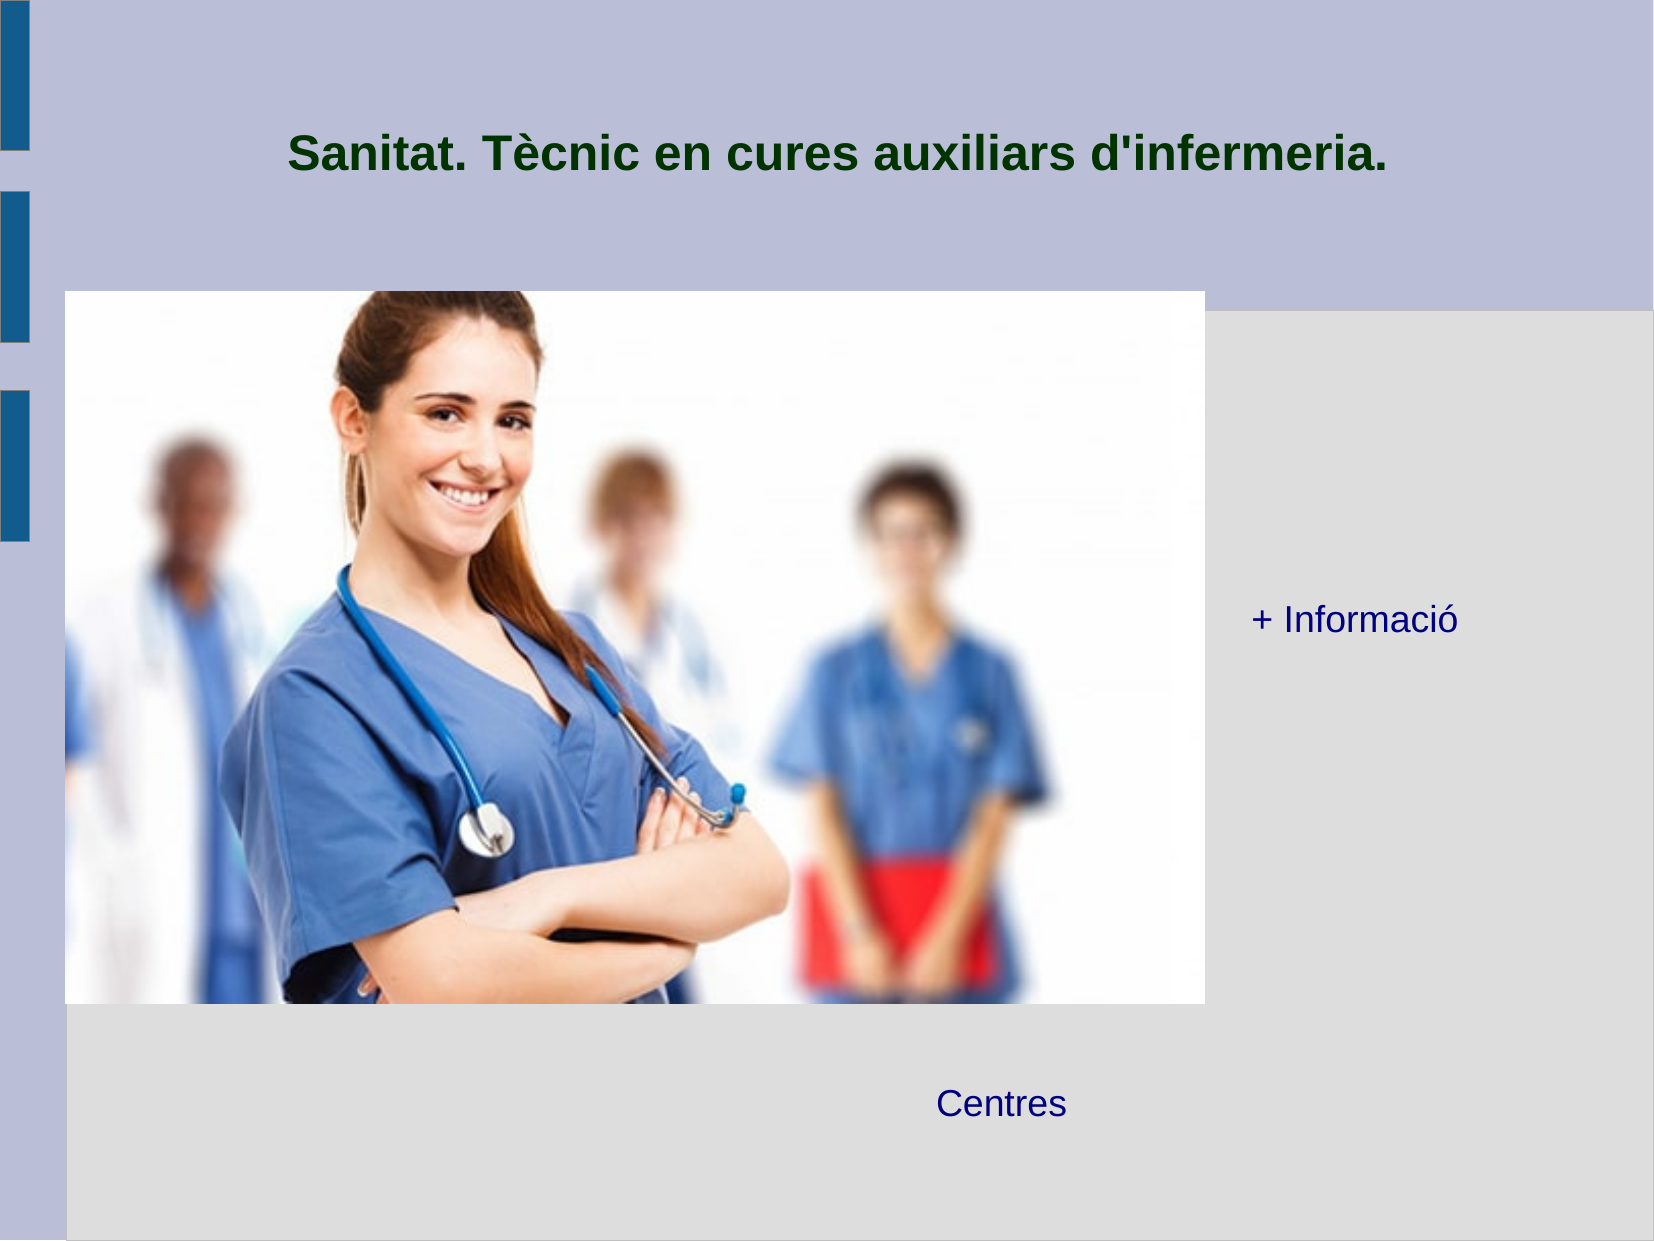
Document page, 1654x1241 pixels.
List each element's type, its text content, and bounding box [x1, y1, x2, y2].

text_box Centres [921, 1074, 1110, 1145]
picture [65, 291, 1205, 1004]
title Sanitat. Tècnic en cures auxiliars d'infermeria. [129, 82, 1548, 225]
text_box + Informació [1236, 591, 1501, 662]
